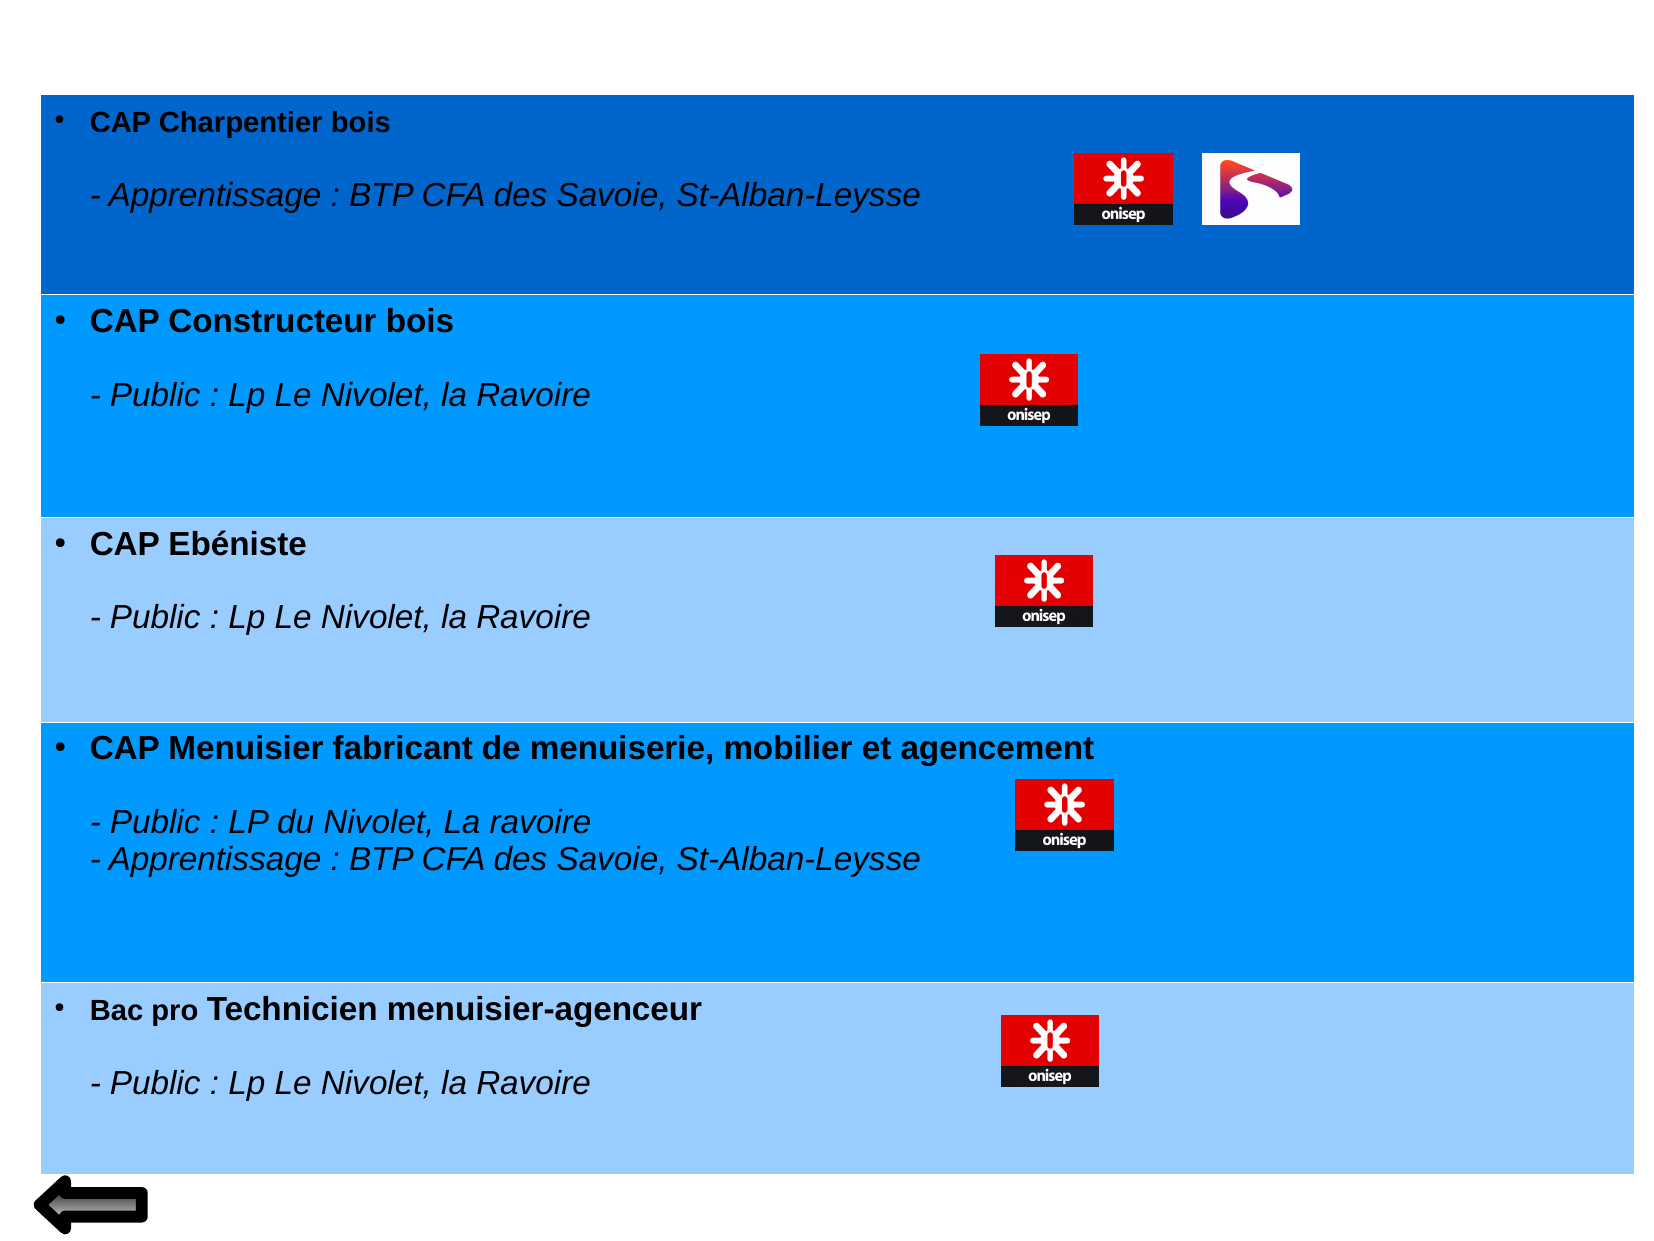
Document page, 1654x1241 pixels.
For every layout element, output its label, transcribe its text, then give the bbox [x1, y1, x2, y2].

picture [995, 555, 1093, 627]
picture [1015, 779, 1114, 851]
table_cell Bac pro Technicien menuisier-agenceur - Public : Lp Le Nivolet, la Ravoire [41, 983, 1634, 1174]
picture [980, 354, 1078, 426]
picture [1202, 153, 1300, 225]
table_header CAP Charpentier bois - Apprentissage : BTP CFA des Savoie, St-Alban-Leysse [41, 95, 1634, 294]
table_cell CAP Constructeur bois - Public : Lp Le Nivolet, la Ravoire [41, 295, 1634, 517]
table_cell CAP Ebéniste - Public : Lp Le Nivolet, la Ravoire [41, 518, 1634, 722]
table_cell CAP Menuisier fabricant de menuiserie, mobilier et agencement - Public : LP du Nivolet, La ravoire - Apprentissage : BTP CFA des Savoie, St-Alban-Leysse [41, 723, 1634, 982]
picture [1001, 1015, 1099, 1087]
picture [1074, 153, 1173, 225]
